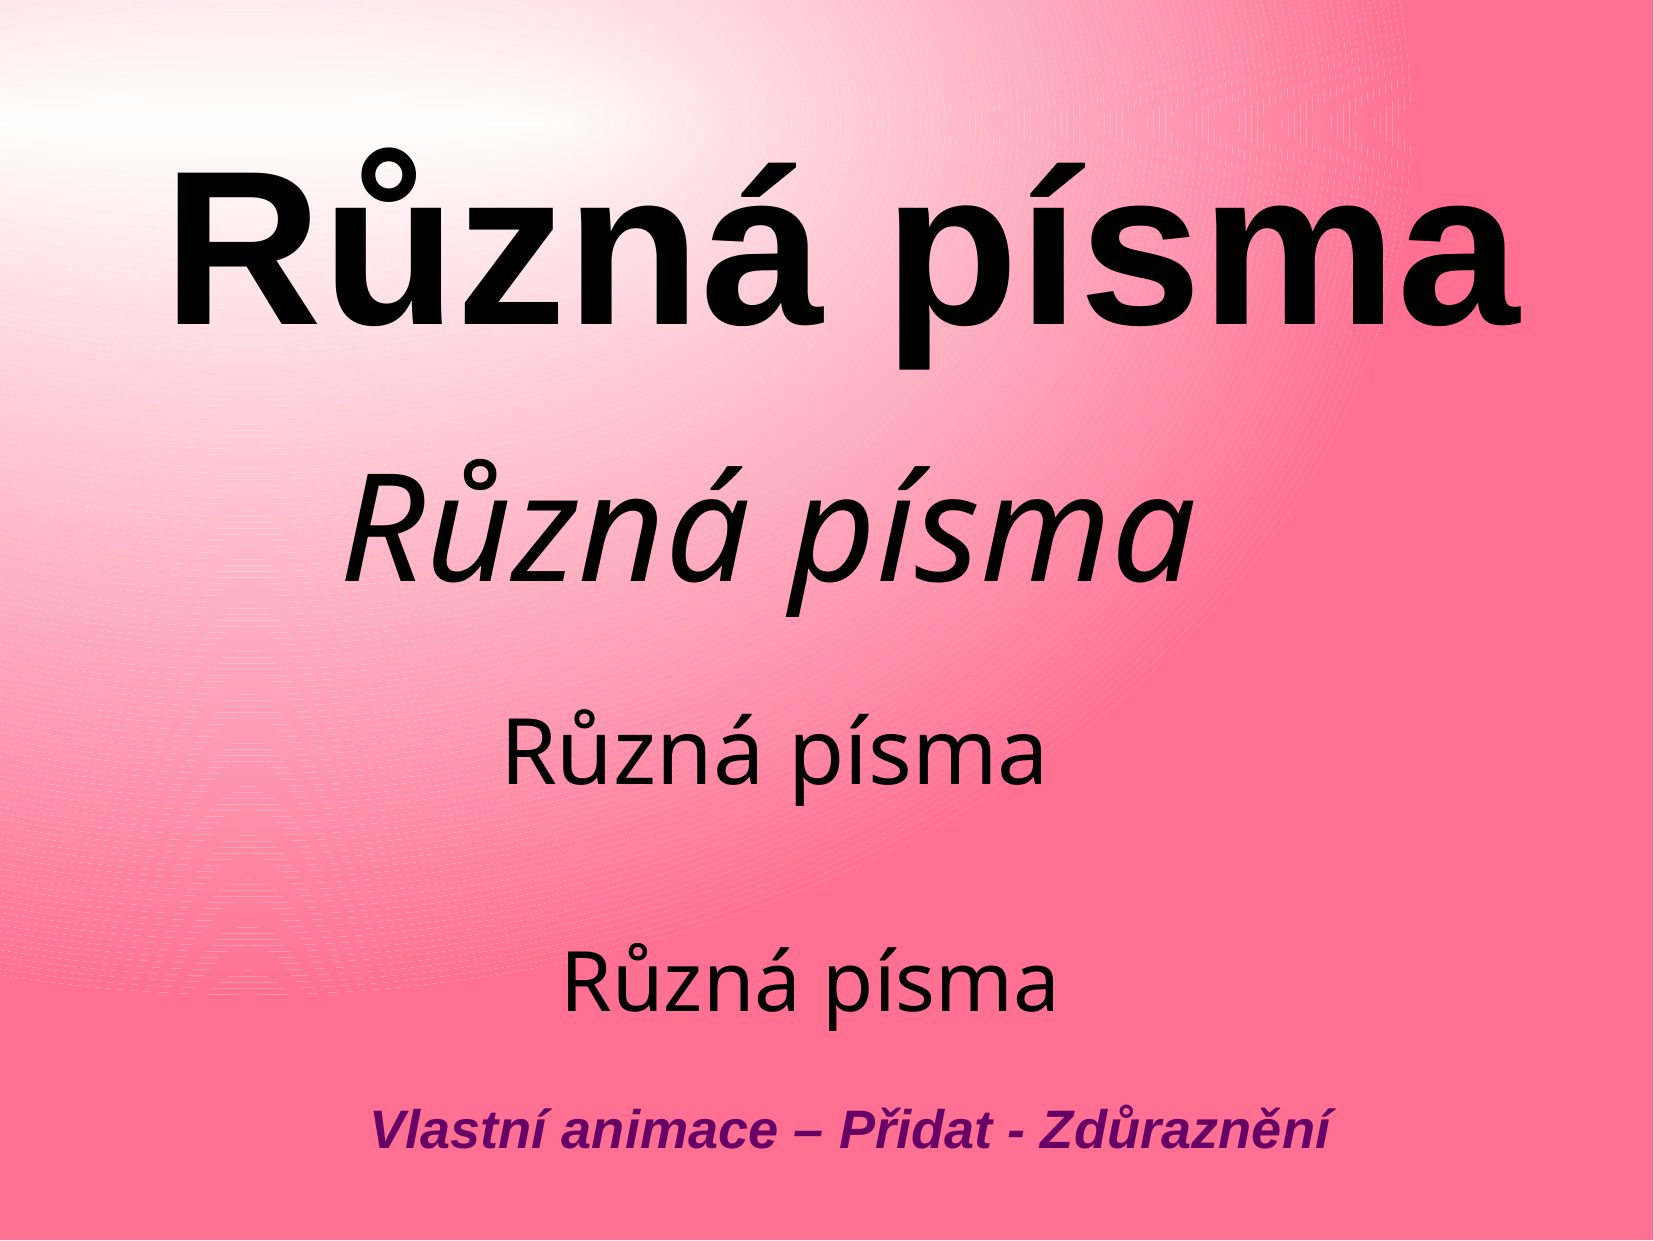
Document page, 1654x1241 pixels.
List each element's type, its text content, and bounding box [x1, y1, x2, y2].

text_box Různá písma [149, 118, 1536, 379]
text_box Vlastní animace – Přidat - Zdůraznění [354, 1092, 1347, 1169]
text_box Různá písma [545, 915, 1006, 990]
text_box Různá písma [324, 413, 1270, 607]
text_box Různá písma [485, 679, 1182, 812]
